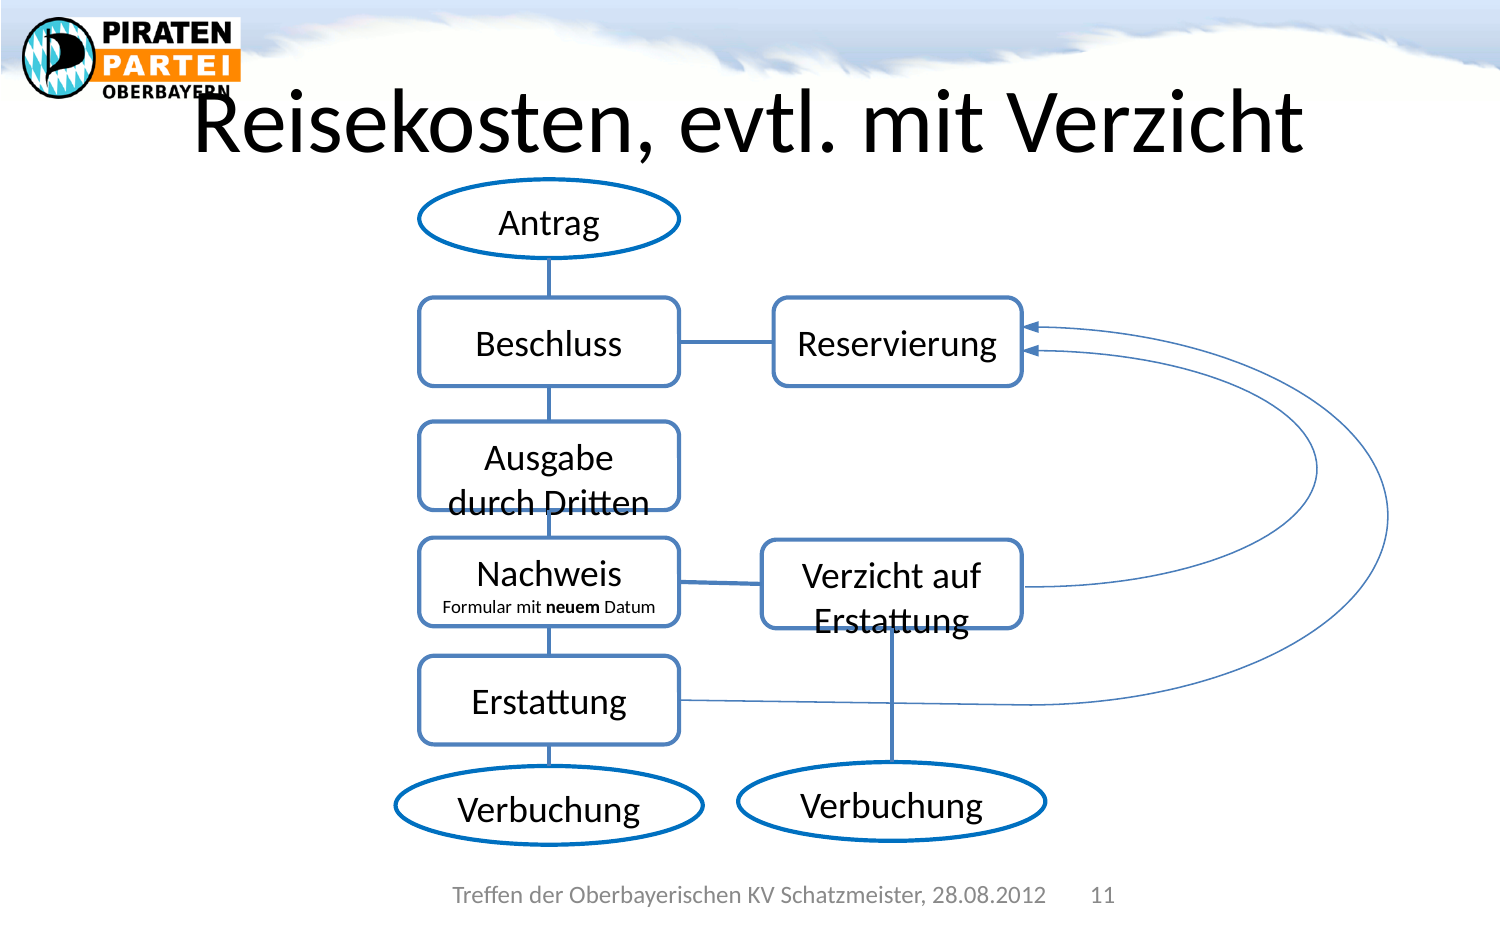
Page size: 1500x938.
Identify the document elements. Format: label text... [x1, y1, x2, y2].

text_box Antrag [419, 179, 680, 259]
text_box Verbuchung [395, 765, 703, 845]
title Reisekosten, evtl. mit Verzicht [75, 37, 1426, 194]
text_box Nachweis Formular mit neuem Datum [419, 537, 680, 627]
text_box [1074, 868, 1426, 919]
text_box Verbuchung [738, 762, 1046, 841]
text_box Treffen der Oberbayerischen KV Schatzmeister, 28.08.2012 [76, 868, 1074, 919]
text_box Reservierung [773, 297, 1022, 387]
text_box Erstattung [419, 655, 680, 745]
text_box Beschluss [419, 297, 680, 387]
text_box Verzicht auf Erstattung [761, 539, 1022, 629]
text_box Ausgabe durch Dritten [419, 421, 680, 511]
